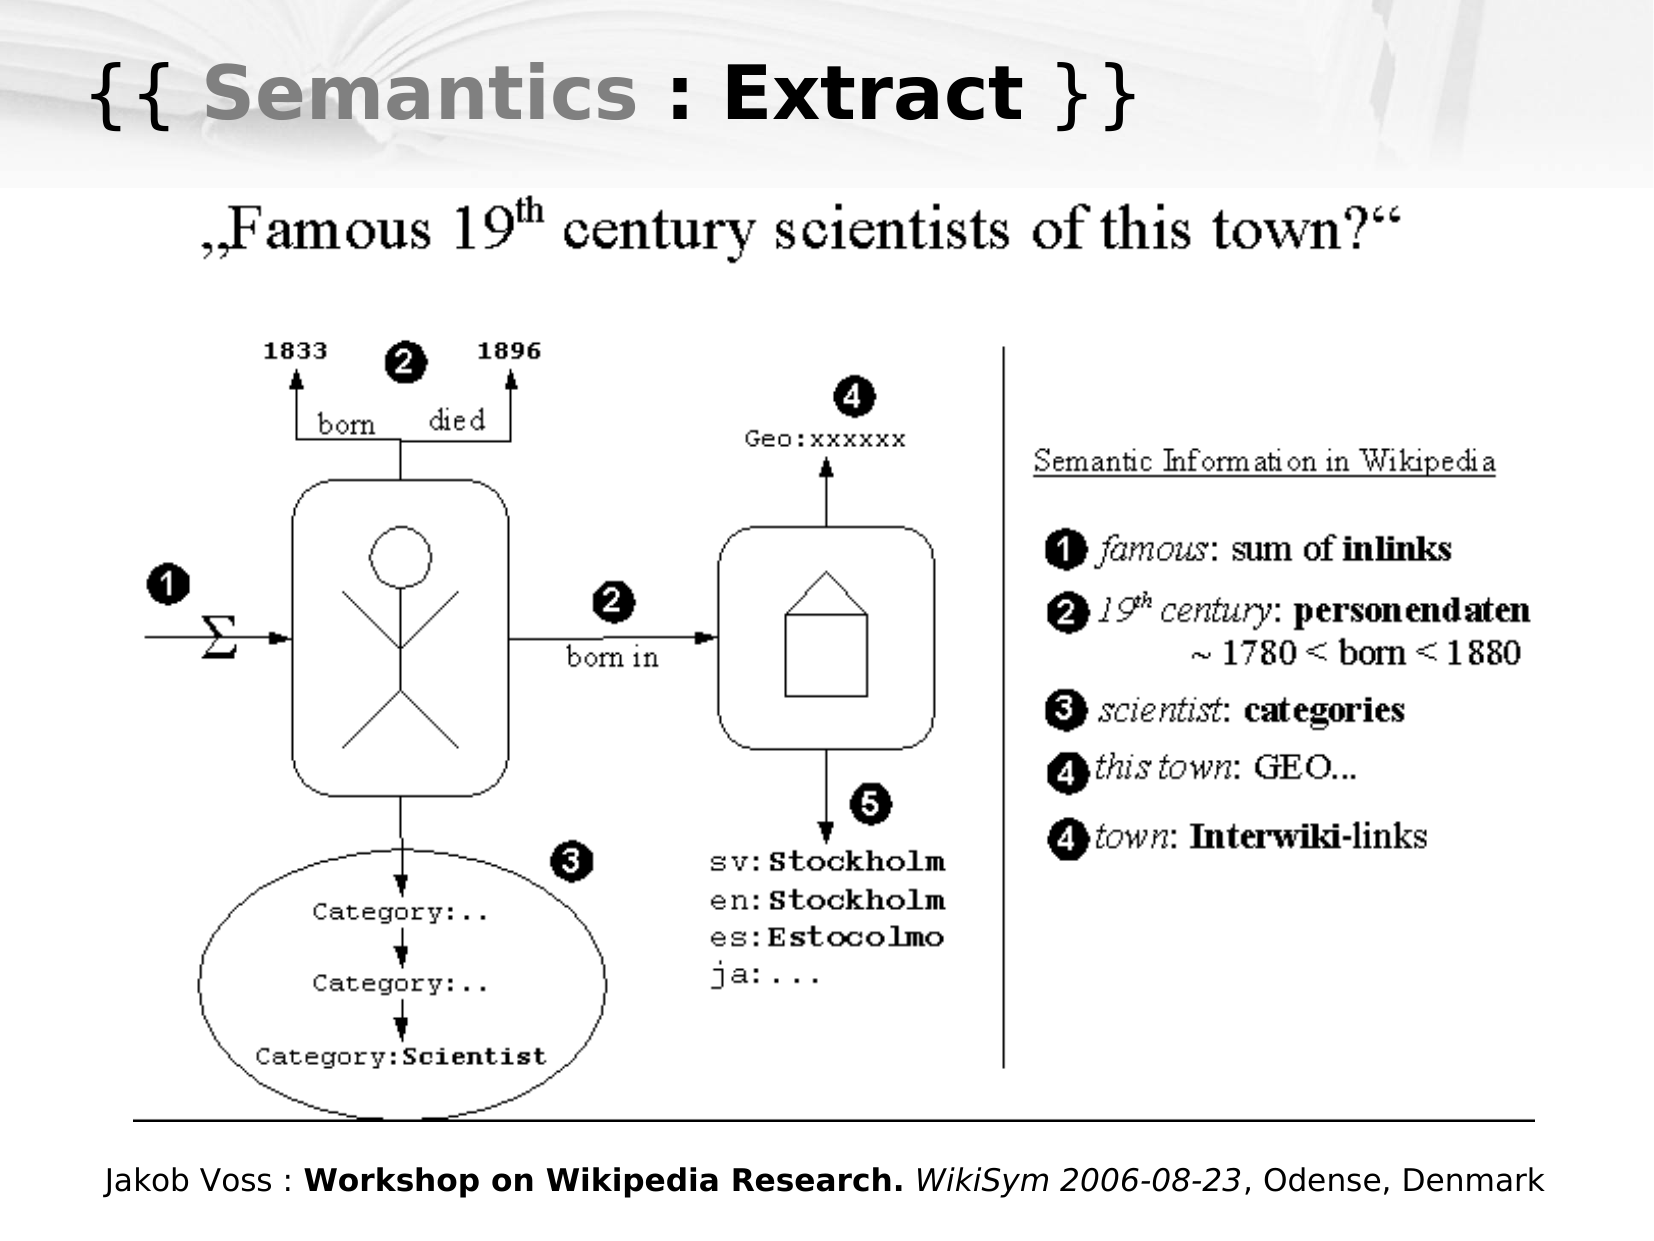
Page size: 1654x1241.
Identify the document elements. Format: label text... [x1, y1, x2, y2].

picture [0, 0, 1654, 1122]
title {{ Semantics : Extract }} [82, 37, 1571, 151]
